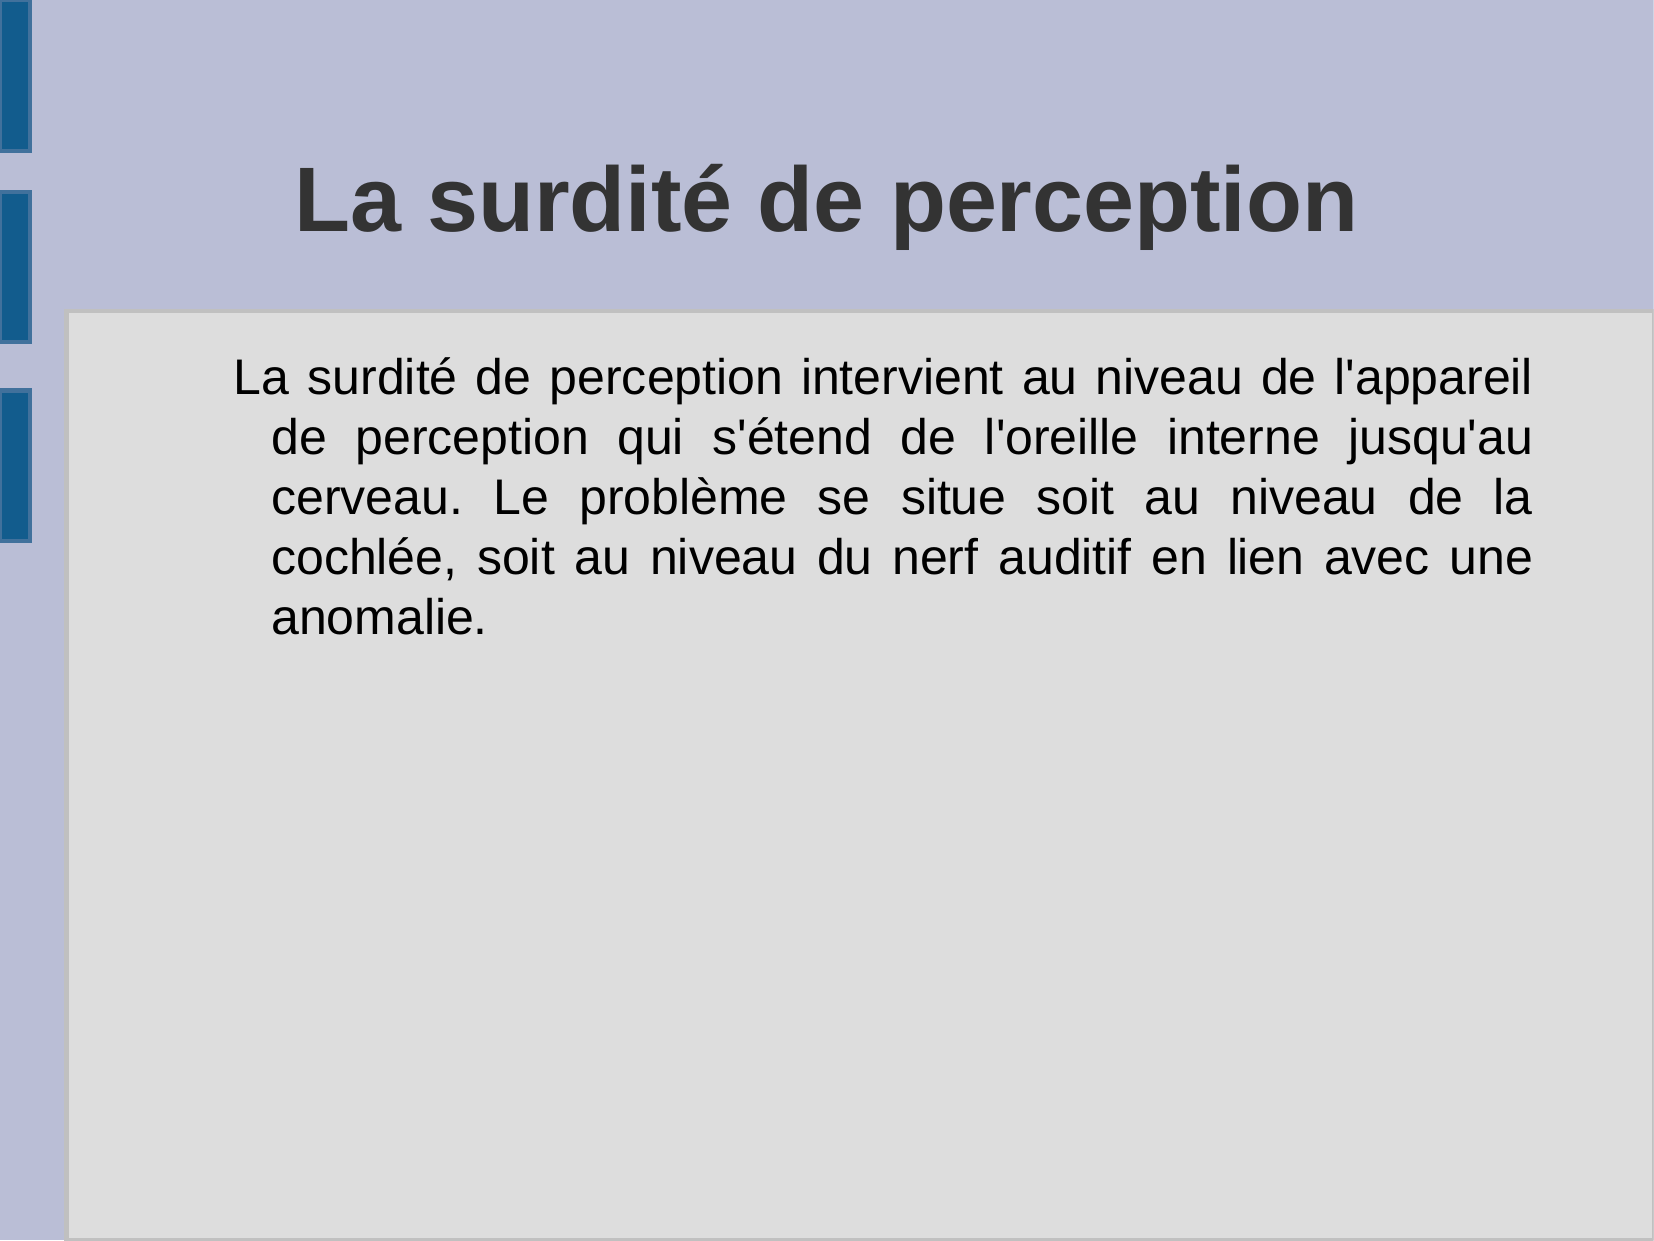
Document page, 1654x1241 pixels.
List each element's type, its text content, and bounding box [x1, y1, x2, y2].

list La surdité de perception intervient au niveau de l'appareil de perception qui s'étend de l'oreille interne jusqu'au cerveau. Le problème se situe soit au niveau de la cochlée, soit au niveau du nerf auditif en lien avec une anomalie. [121, 344, 1534, 1127]
title La surdité de perception [121, 91, 1534, 299]
